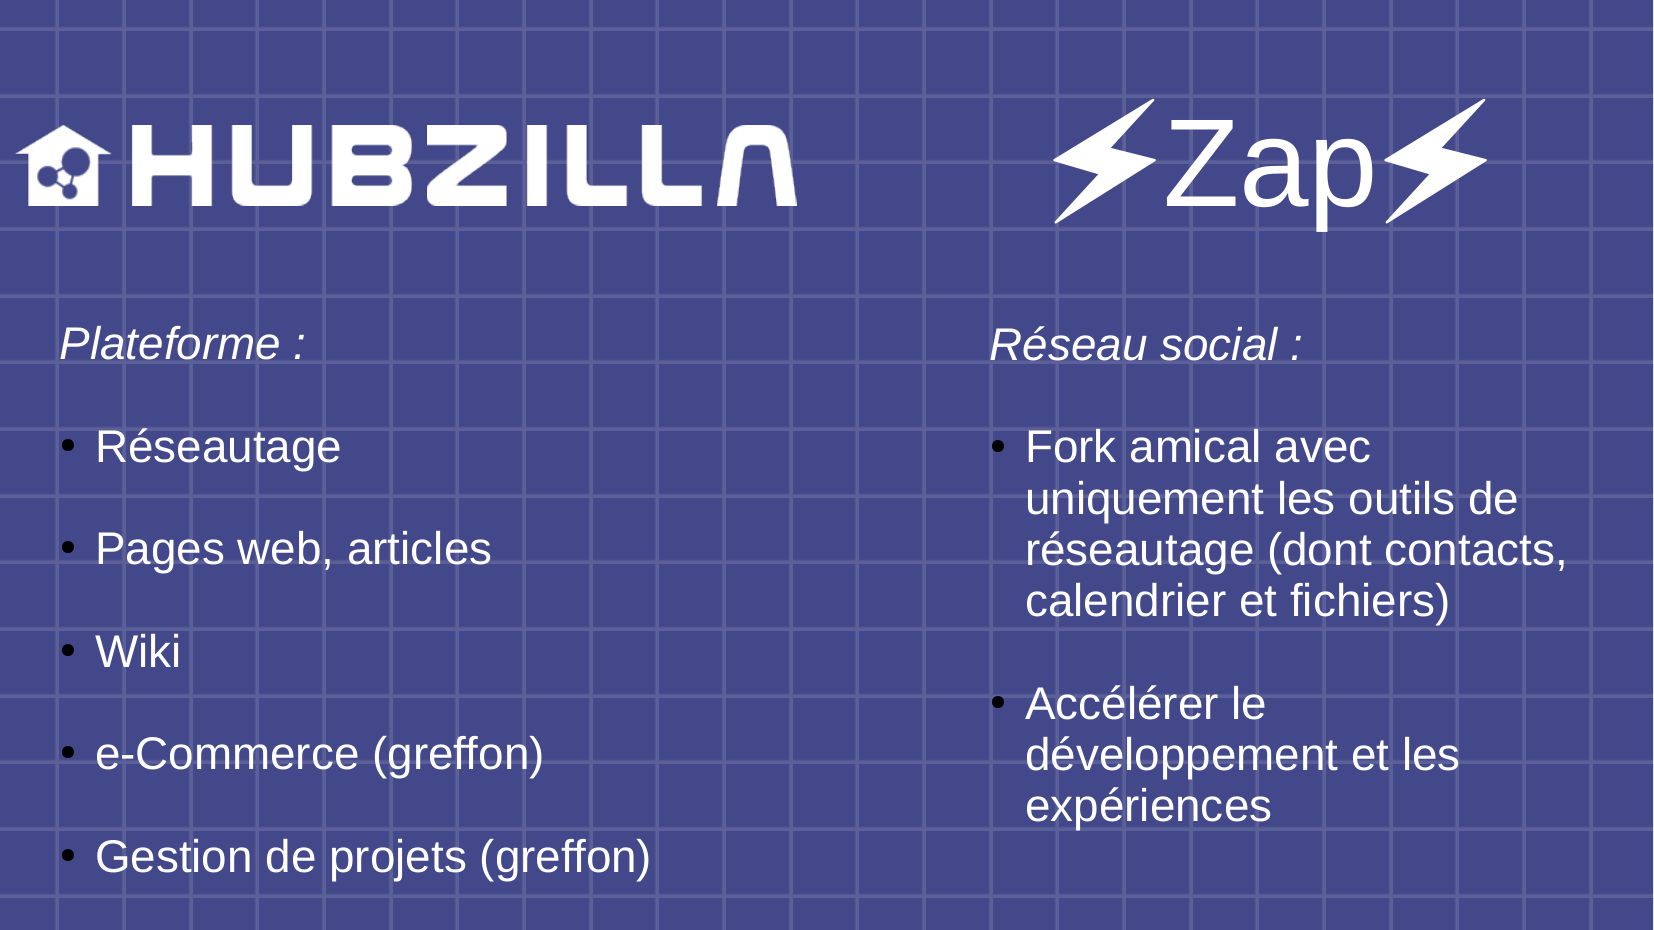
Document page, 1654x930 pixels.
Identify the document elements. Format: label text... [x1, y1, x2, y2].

picture [0, 0, 1654, 930]
text_box 🗲Zap🗲 [1005, 85, 1537, 241]
text_box Plateforme : Réseautage Pages web, articles Wiki e-Commerce (greffon) Gestion de projets (greffon) [45, 310, 796, 890]
text_box Réseau social : Fork amical avec uniquement les outils de réseautage (dont contacts, calendrier et fichiers) Accélérer le développement et les expériences [975, 311, 1592, 886]
